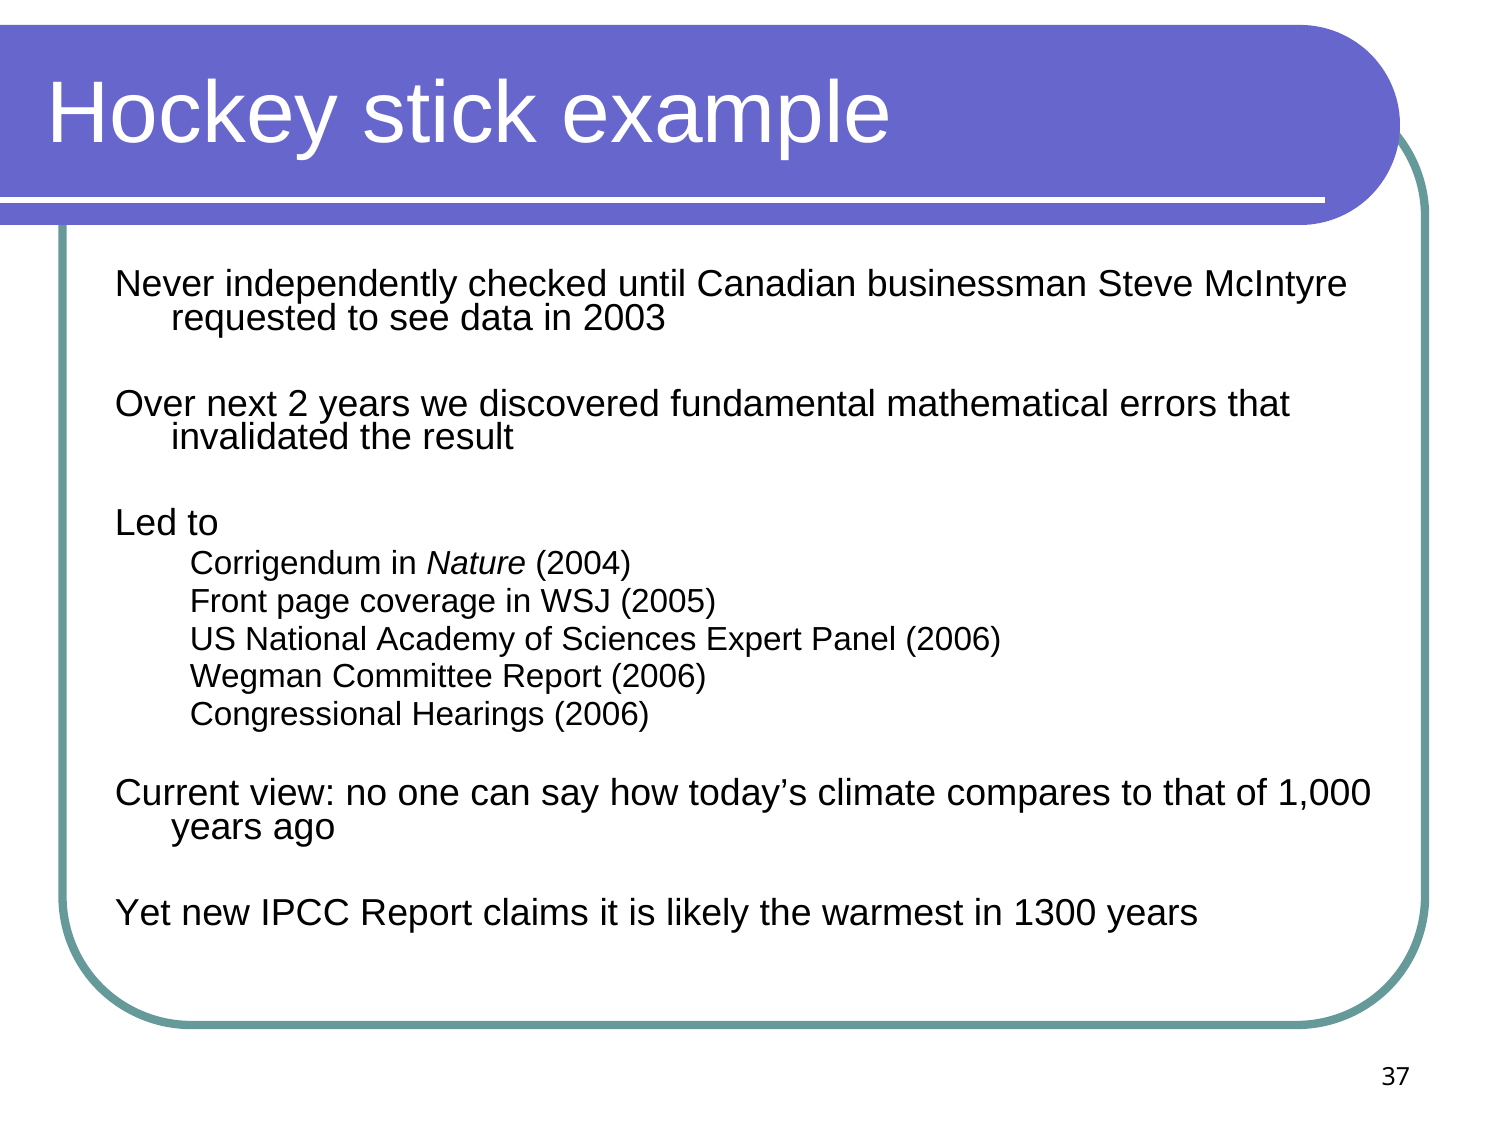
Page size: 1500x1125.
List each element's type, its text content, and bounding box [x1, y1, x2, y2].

list Never independently checked until Canadian businessman Steve McIntyre requested to see data in 2003 Over next 2 years we discovered fundamental mathematical errors that invalidated the result Led to Corrigendum in Nature (2004) Front page coverage in WSJ (2005) US National Academy of Sciences Expert Panel (2006) Wegman Committee Report (2006) Congressional Hearings (2006) Current view: no one can say how today’s climate compares to that of 1,000 years ago Yet new IPCC Report claims it is likely the warmest in 1300 years [99, 262, 1401, 988]
title Hockey stick example [31, 37, 1347, 188]
